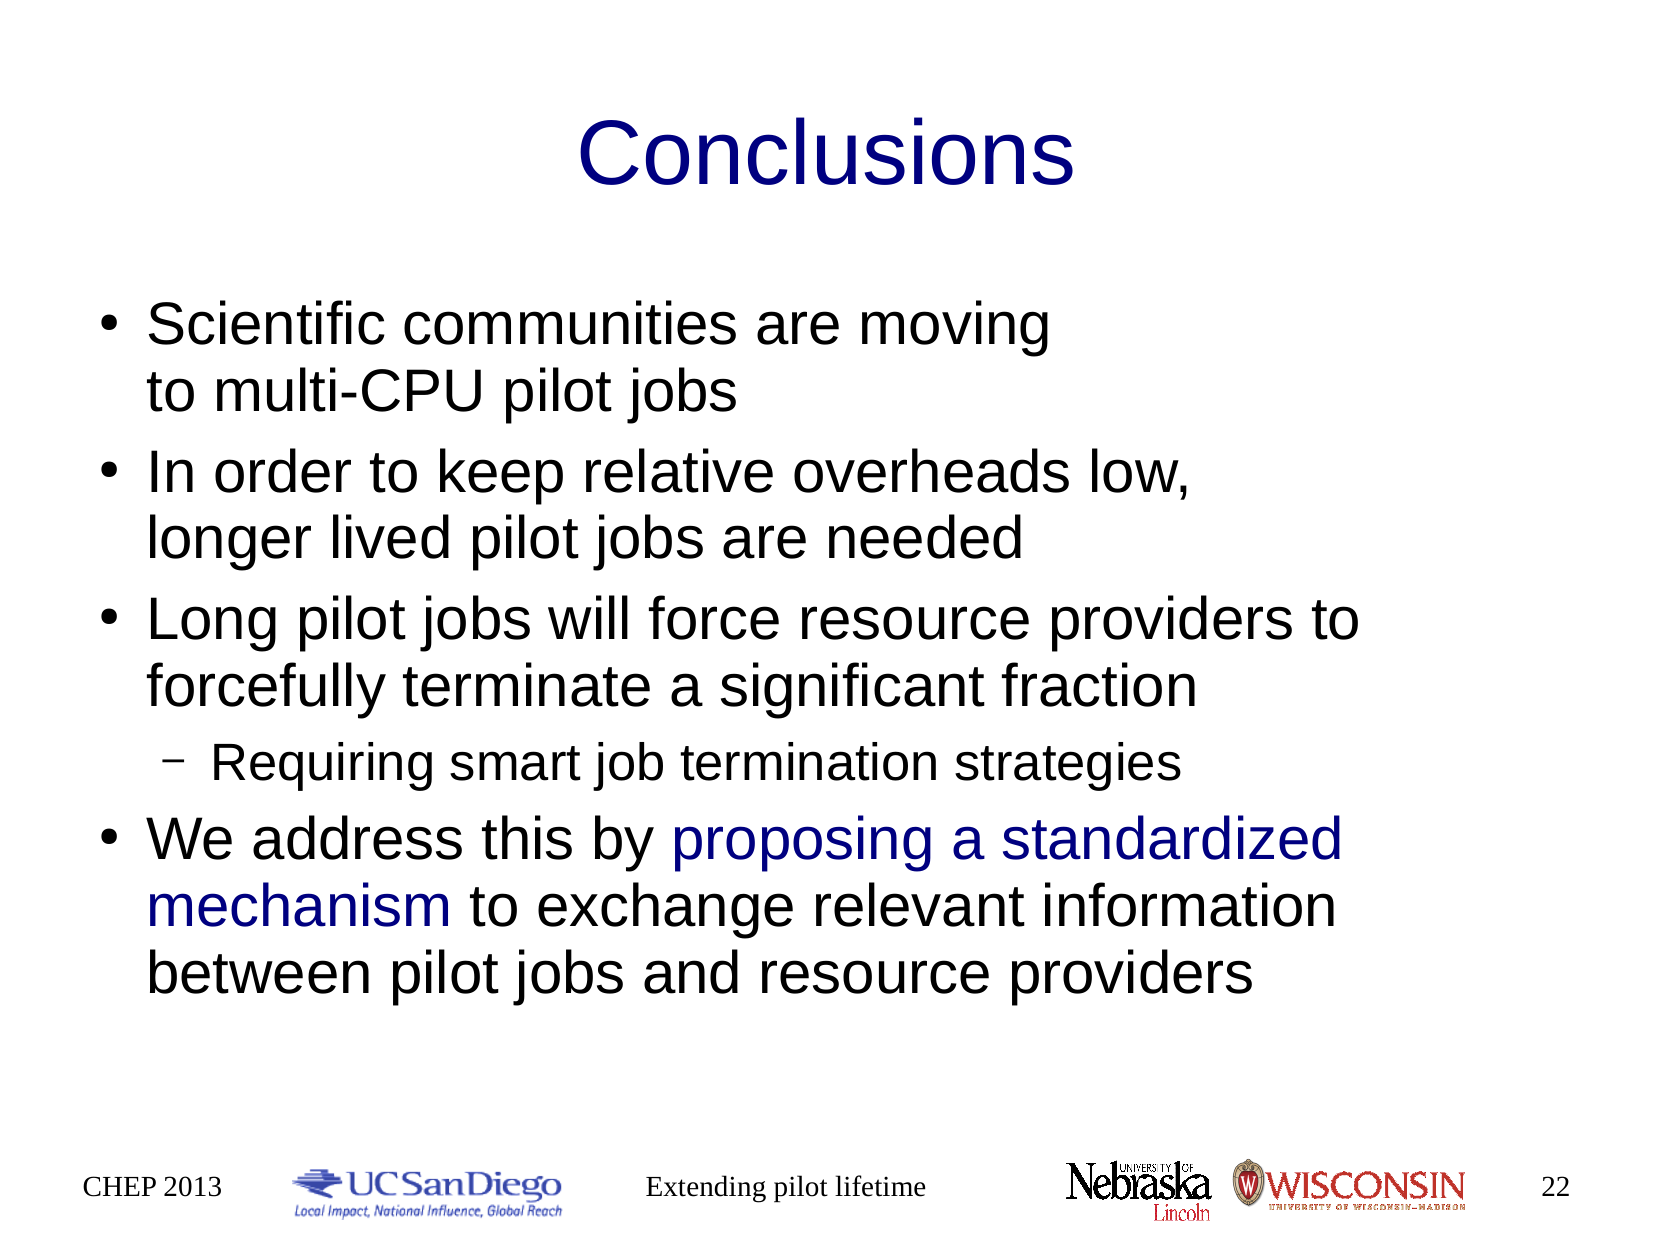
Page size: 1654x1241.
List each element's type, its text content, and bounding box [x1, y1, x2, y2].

title Conclusions [82, 49, 1571, 257]
picture [292, 1169, 563, 1220]
picture [1066, 1160, 1212, 1221]
picture [1232, 1158, 1465, 1210]
list Scientific communities are moving to multi-CPU pilot jobs In order to keep relative overheads low, longer lived pilot jobs are needed Long pilot jobs will force resource providers to forcefully terminate a significant fraction Requiring smart job termination strategies We address this by proposing a standardized mechanism to exchange relevant information between pilot jobs and resource providers [82, 290, 1538, 1010]
